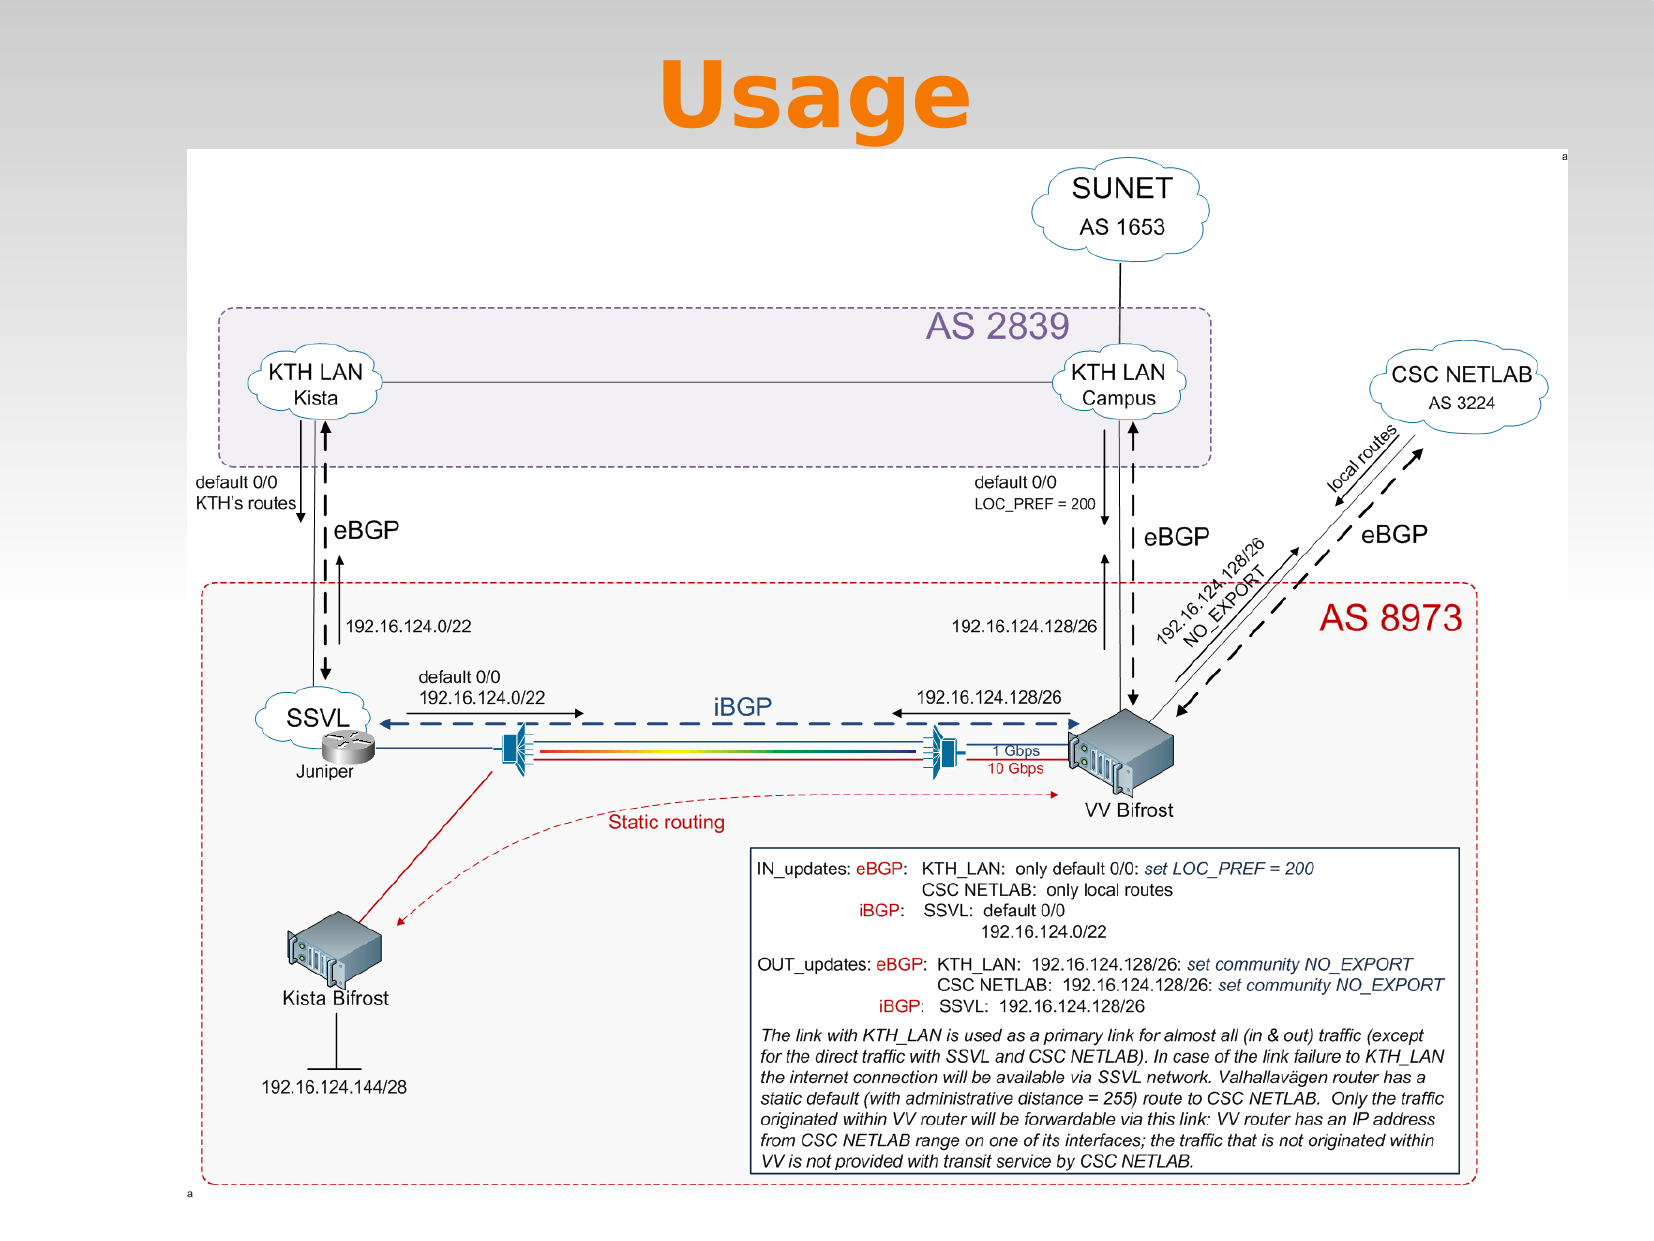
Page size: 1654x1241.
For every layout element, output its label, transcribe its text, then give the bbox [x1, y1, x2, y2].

title Usage [86, 0, 1576, 193]
picture [187, 149, 1568, 1201]
